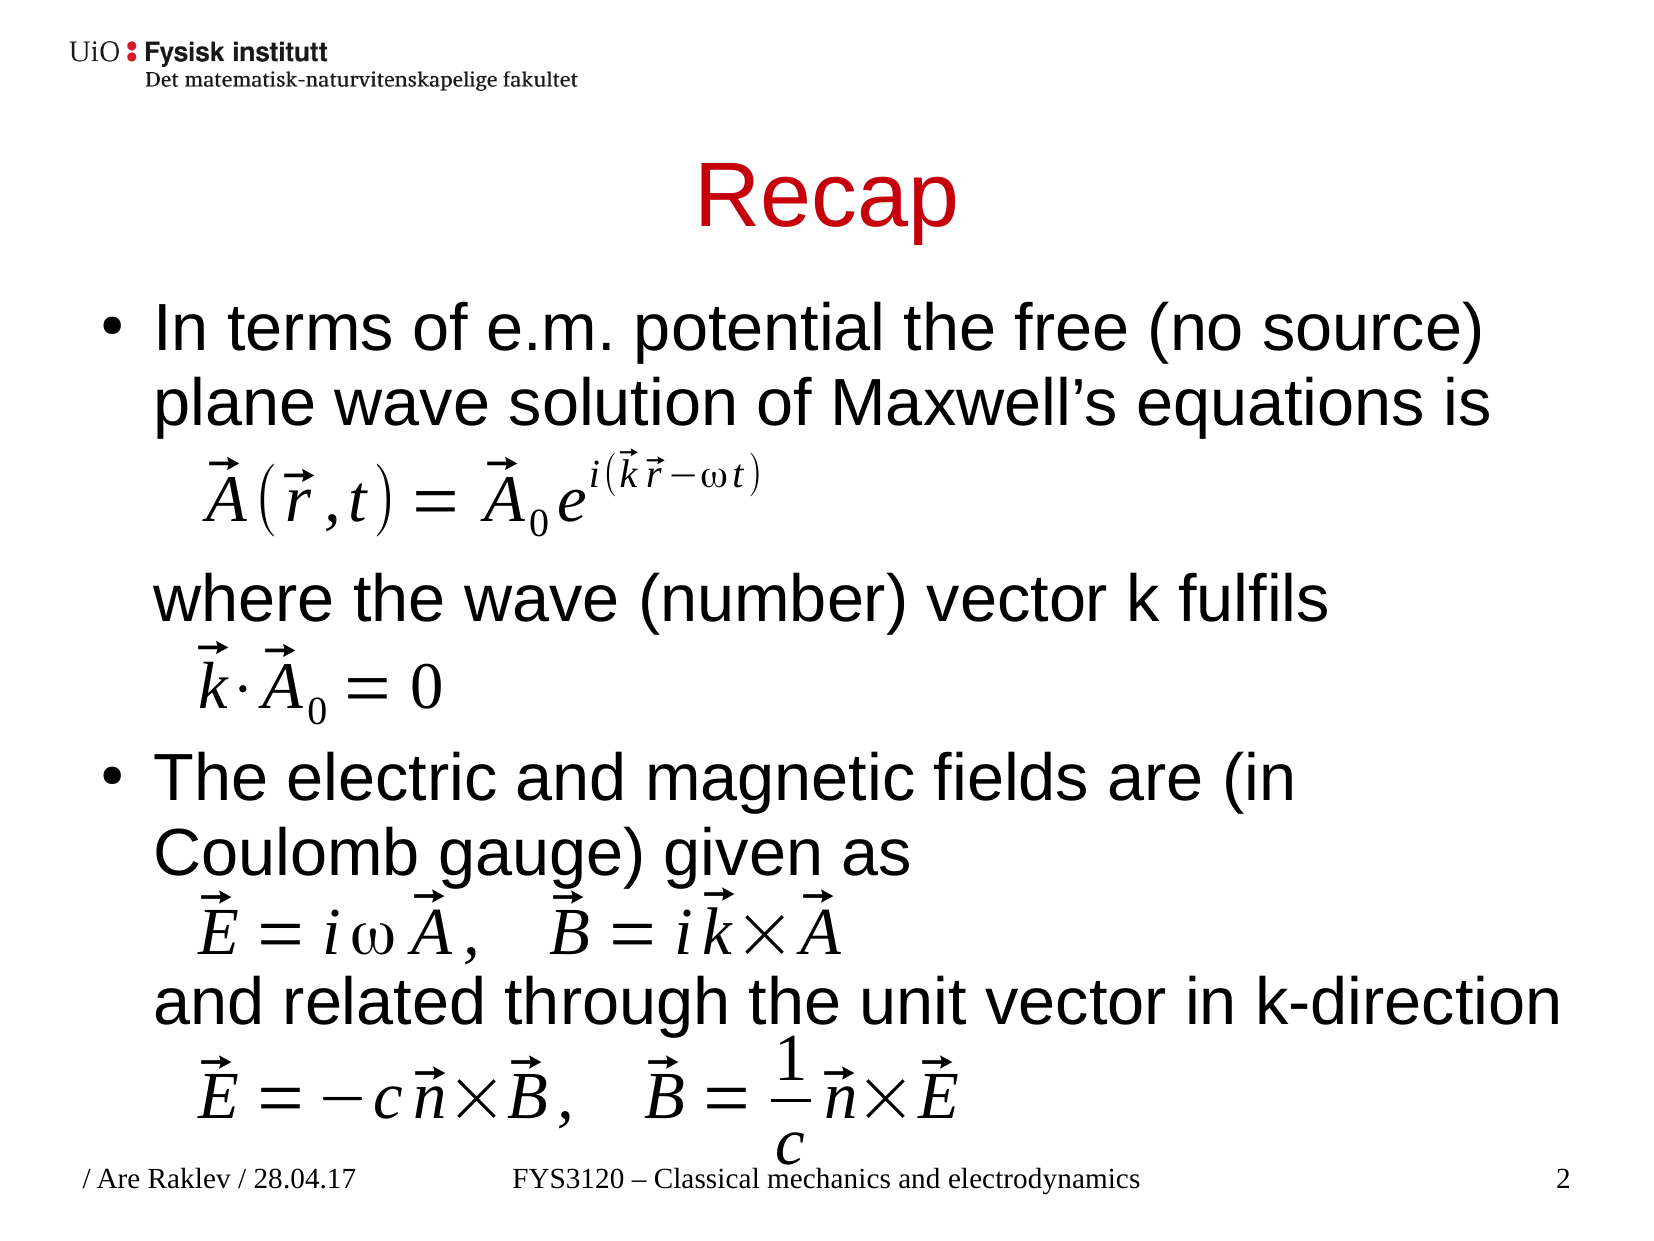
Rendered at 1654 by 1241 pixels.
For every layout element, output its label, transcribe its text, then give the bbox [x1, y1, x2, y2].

chart [187, 1020, 968, 1180]
title Recap [82, 90, 1571, 290]
chart [193, 446, 768, 546]
chart [190, 637, 451, 733]
picture [68, 37, 581, 93]
list In terms of e.m. potential the free (no source) plane wave solution of Maxwell’s equations is where the wave (number) vector k fulfils The electric and magnetic fields are (in Coulomb gauge) given as and related through the unit vector in k-direction [82, 290, 1571, 1147]
chart [187, 884, 851, 970]
